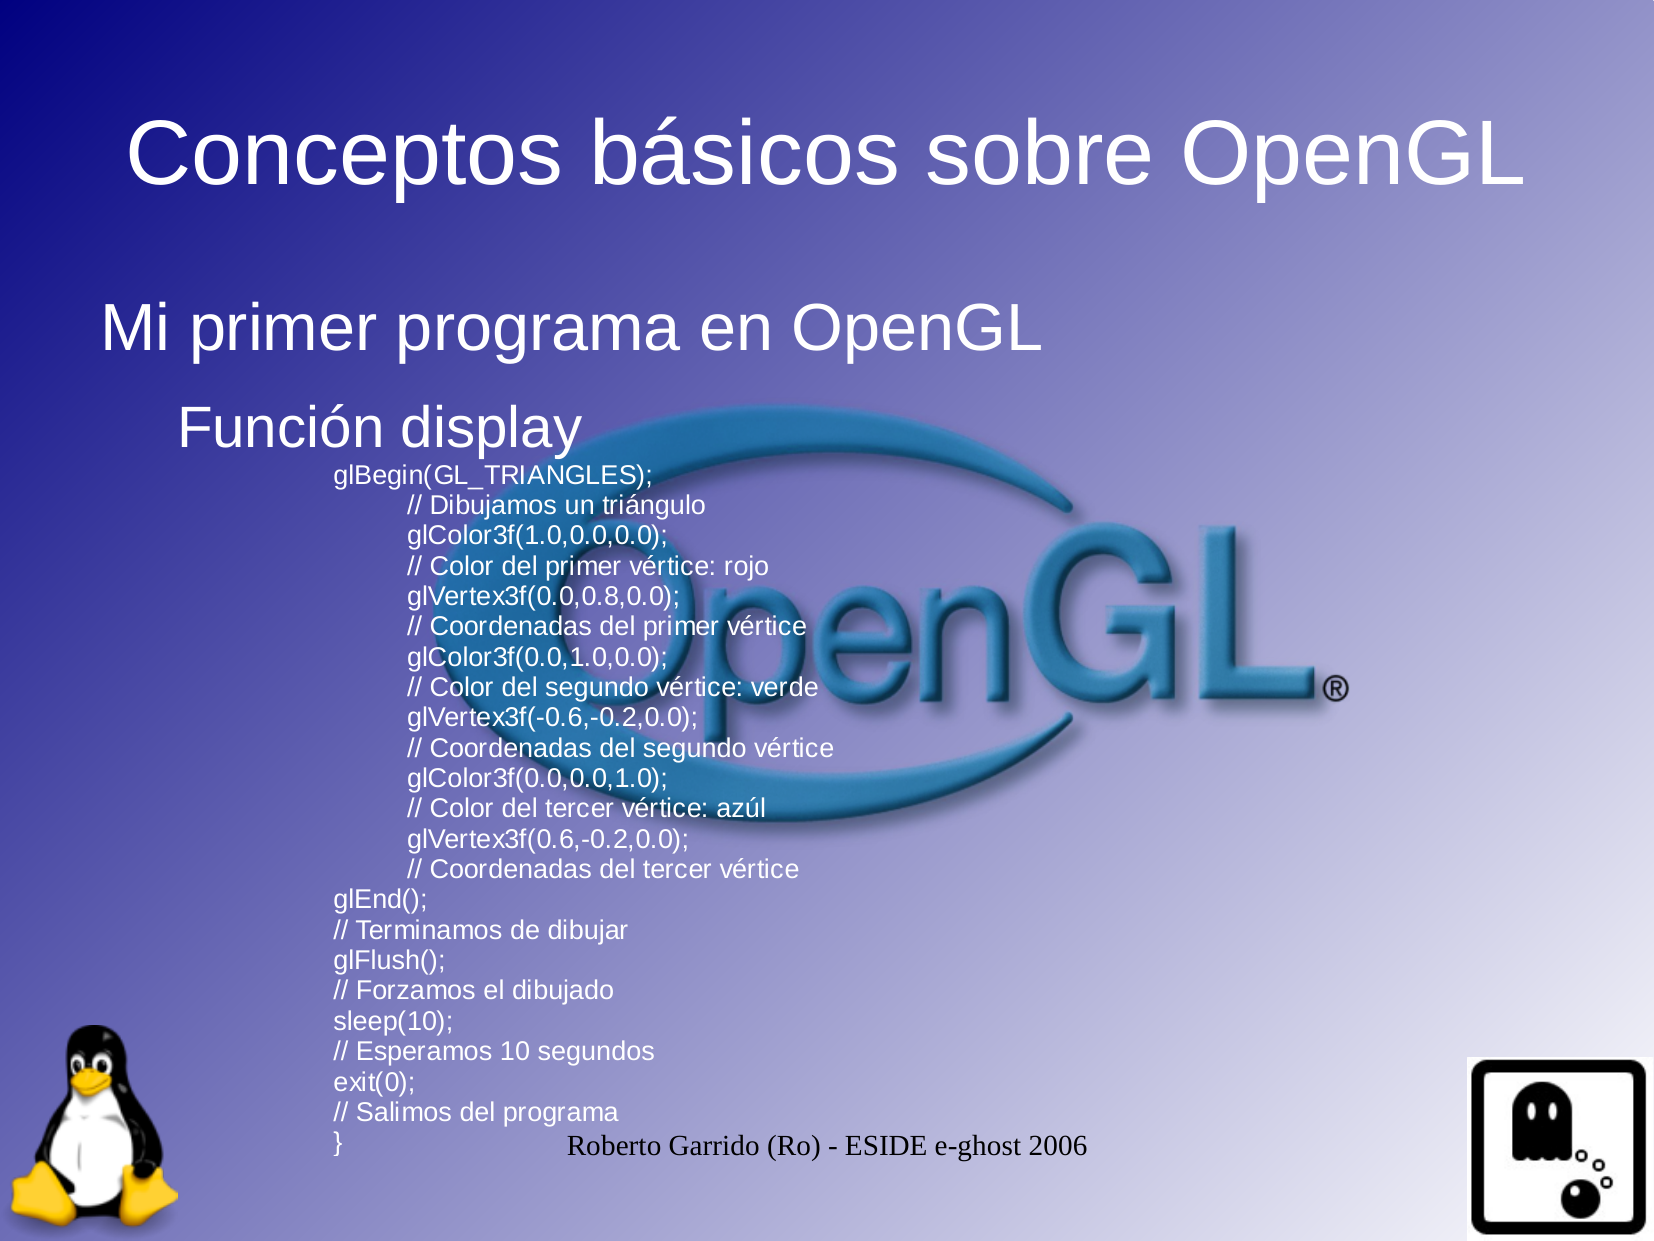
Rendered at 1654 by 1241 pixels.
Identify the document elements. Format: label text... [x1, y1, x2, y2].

list Mi primer programa en OpenGL Función display [82, 290, 1571, 1109]
title Conceptos básicos sobre OpenGL [82, 49, 1571, 257]
picture [0, 1025, 178, 1241]
picture [1467, 1057, 1654, 1241]
chart [332, 459, 1357, 1156]
